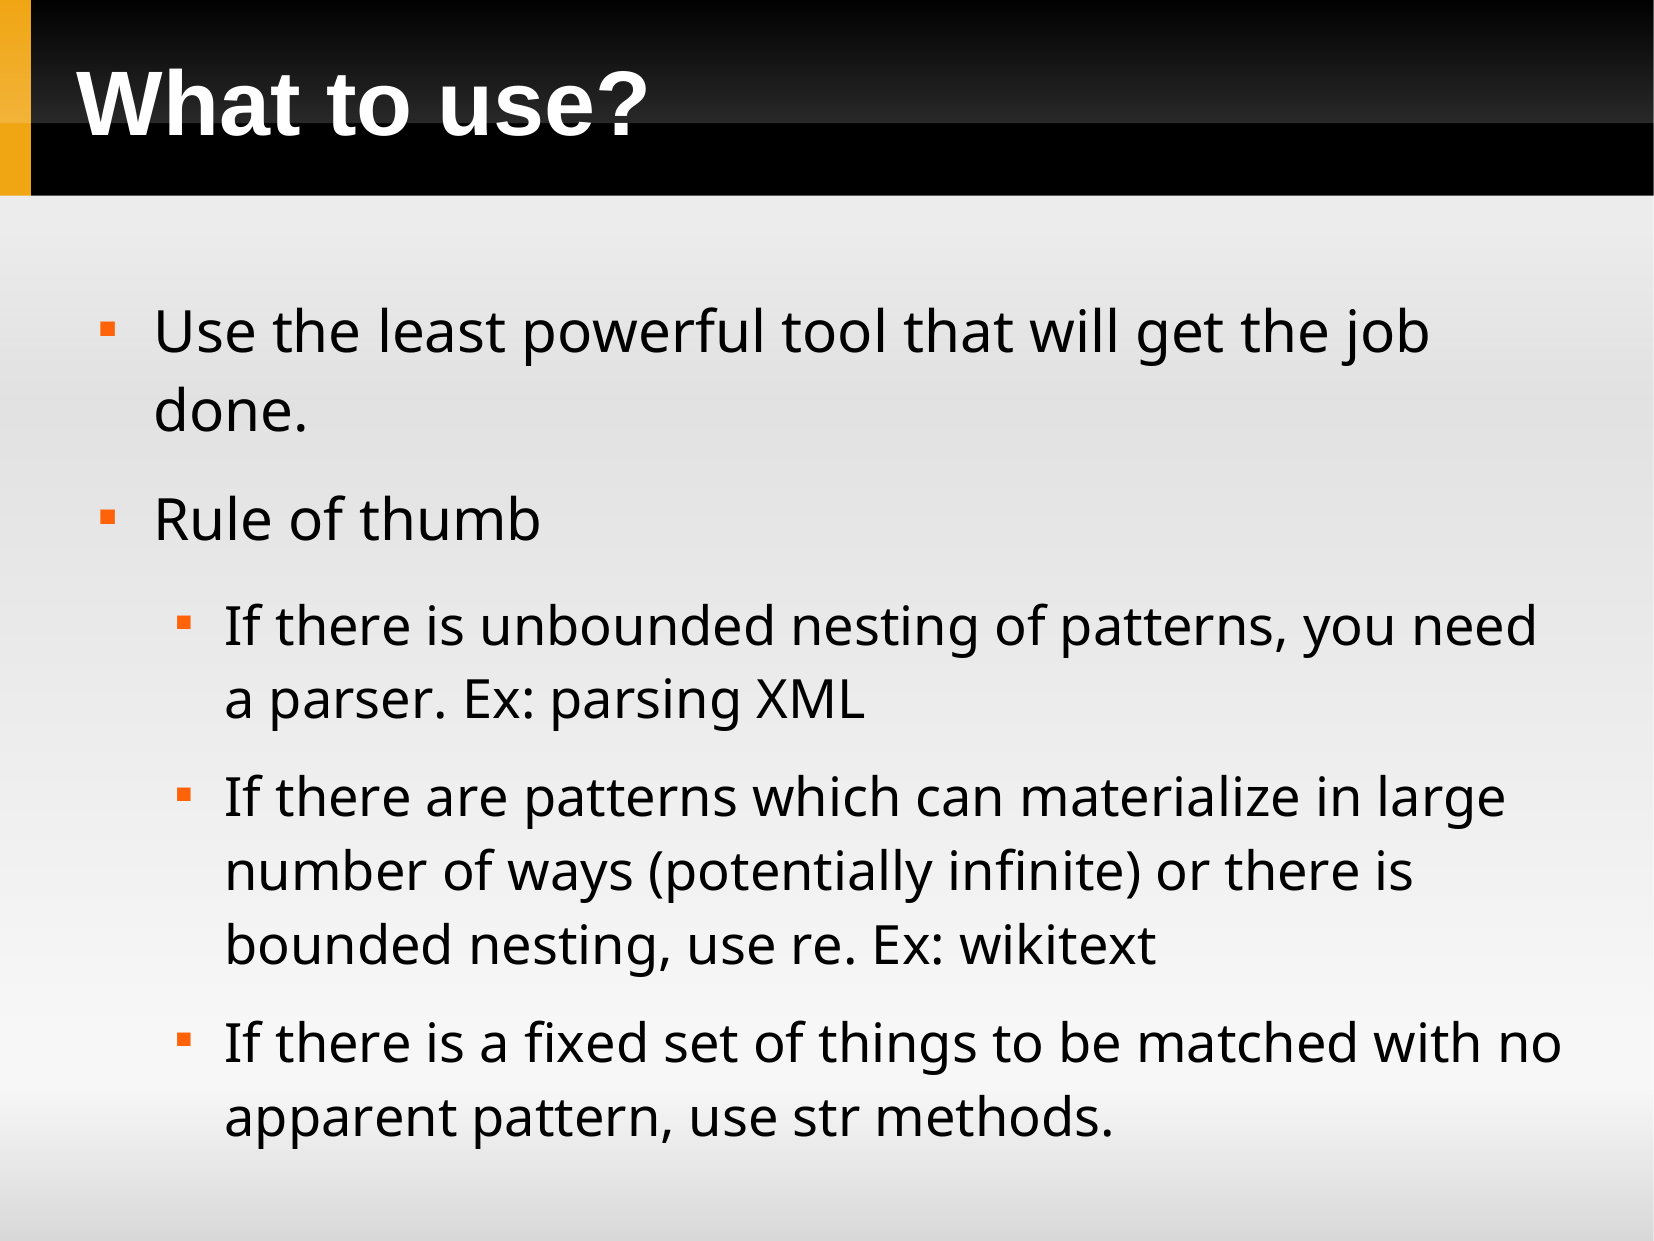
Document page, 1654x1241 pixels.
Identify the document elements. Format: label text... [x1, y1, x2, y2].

picture [0, 0, 1654, 1241]
list Use the least powerful tool that will get the job done. Rule of thumb If there is unbounded nesting of patterns, you need a parser. Ex: parsing XML If there are patterns which can materialize in large number of ways (potentially infinite) or there is bounded nesting, use re. Ex: wikitext If there is a fixed set of things to be matched with no apparent pattern, use str methods. [82, 290, 1571, 1094]
title What to use? [76, 7, 1565, 200]
